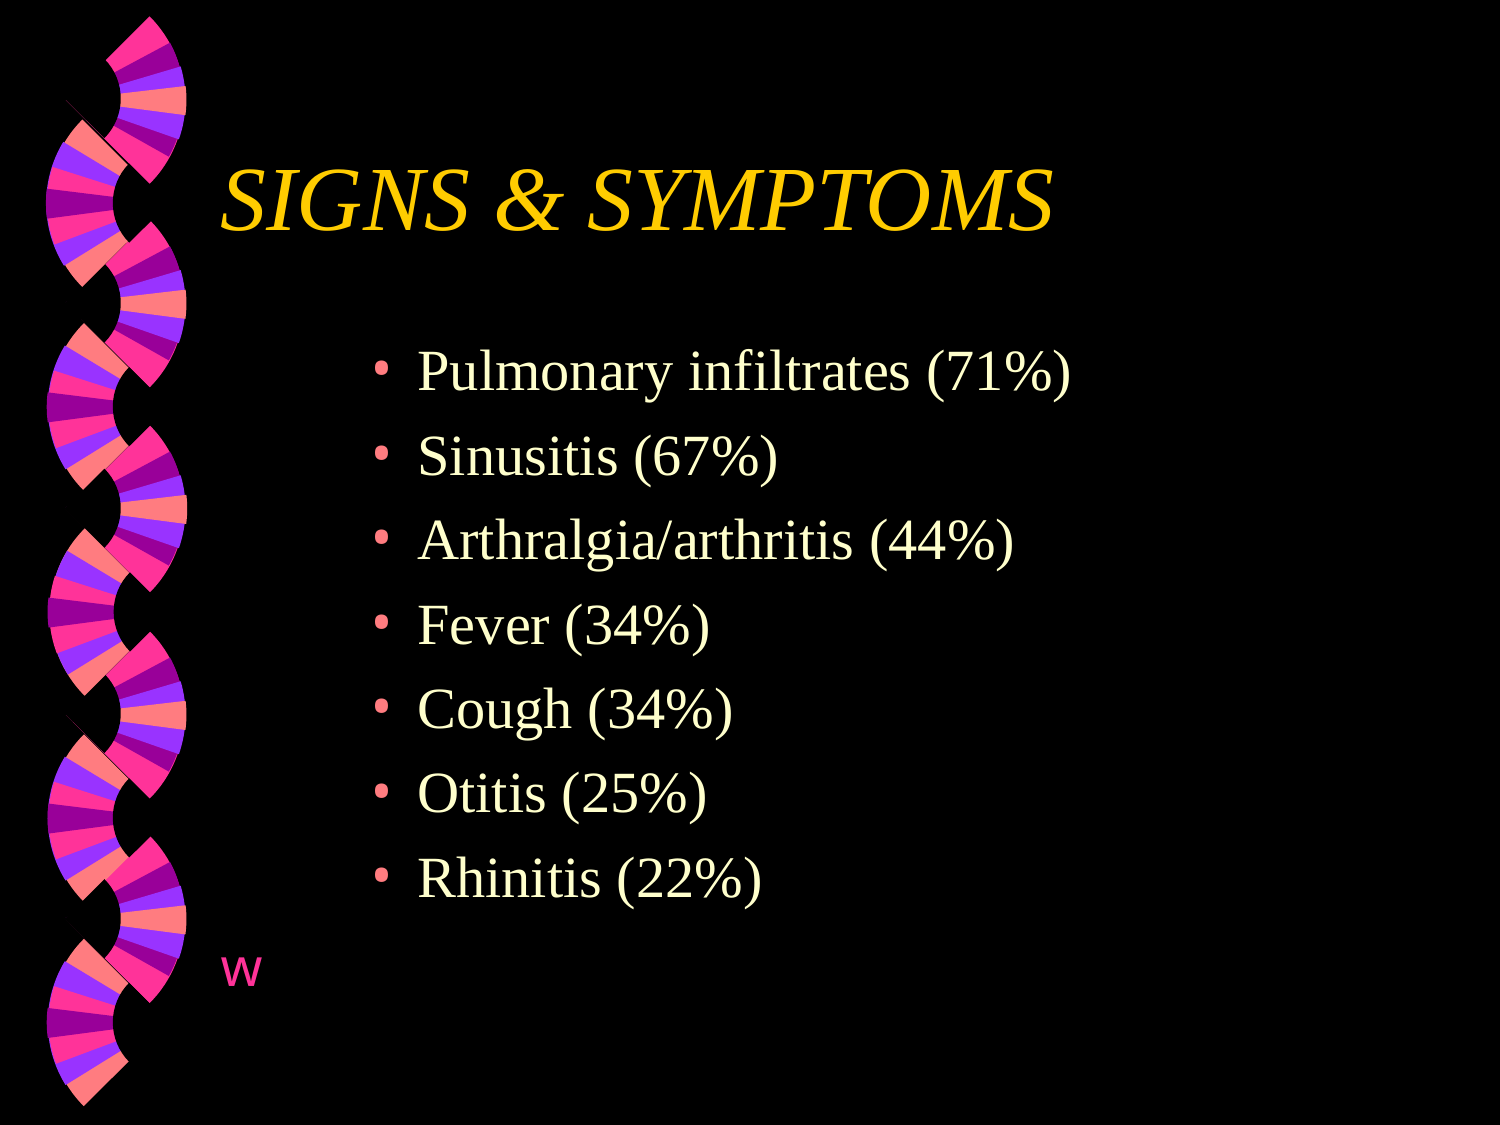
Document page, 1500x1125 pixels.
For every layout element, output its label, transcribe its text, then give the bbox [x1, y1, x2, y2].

list Pulmonary infiltrates (71%) Sinusitis (67%) Arthralgia/arthritis (44%) Fever (34%) Cough (34%) Otitis (25%) Rhinitis (22%) [205, 324, 1481, 1000]
title SIGNS & SYMPTOMS [205, 99, 1481, 288]
